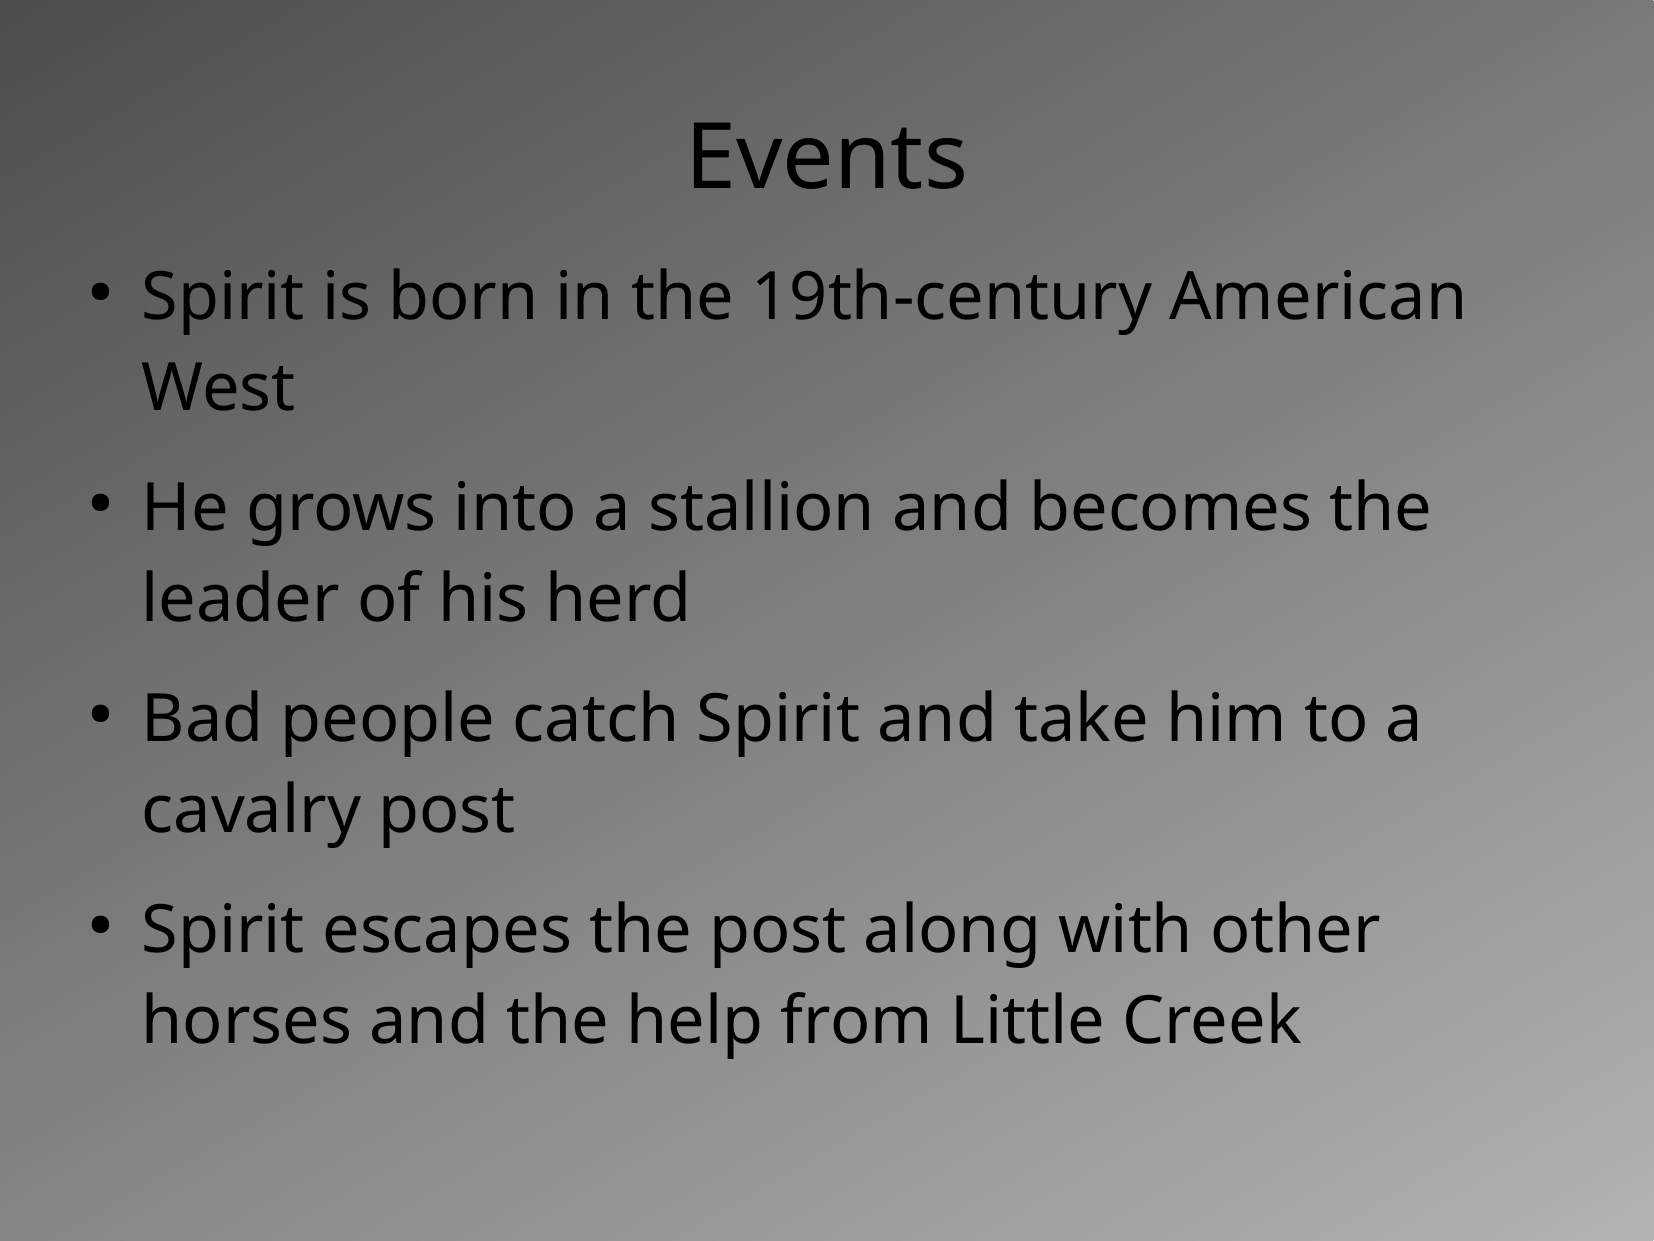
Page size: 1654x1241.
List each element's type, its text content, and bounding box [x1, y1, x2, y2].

list Spirit is born in the 19th-century American West He grows into a stallion and becomes the leader of his herd Bad people catch Spirit and take him to a cavalry post Spirit escapes the post along with other horses and the help from Little Creek [70, 248, 1559, 968]
title Events [82, 49, 1571, 257]
